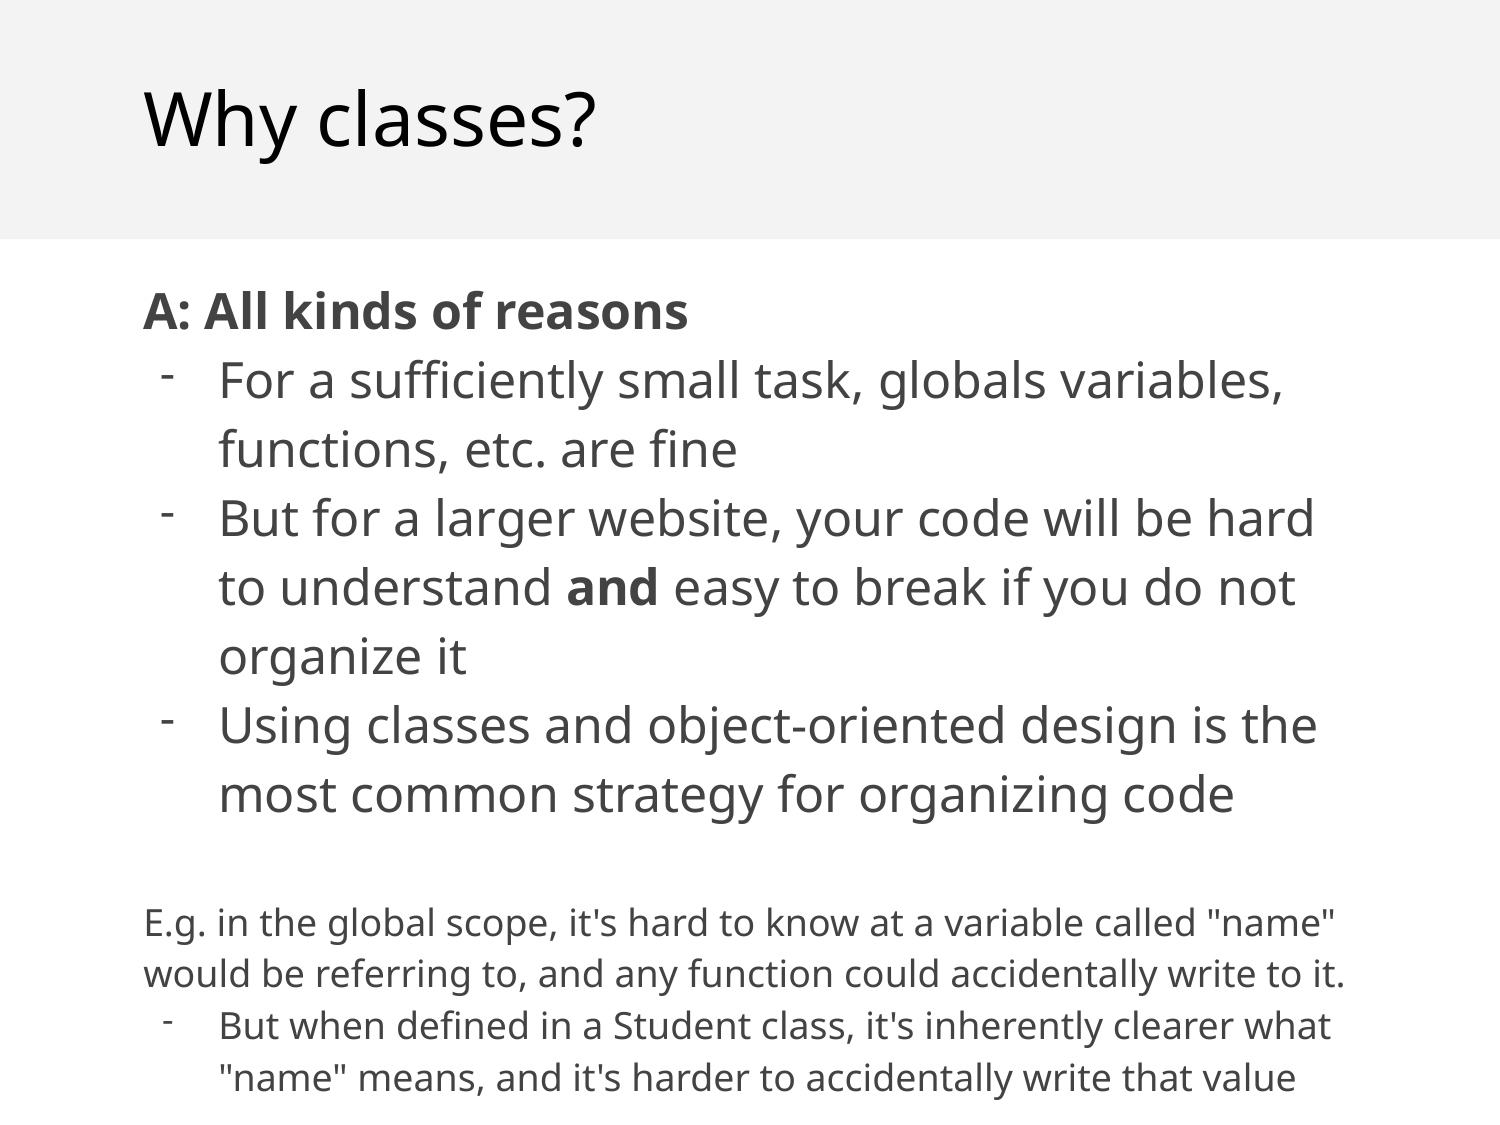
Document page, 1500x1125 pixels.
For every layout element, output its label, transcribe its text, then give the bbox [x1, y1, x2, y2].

list A: All kinds of reasons For a sufficiently small task, globals variables, functions, etc. are fine But for a larger website, your code will be hard to understand and easy to break if you do not organize it Using classes and object-oriented design is the most common strategy for organizing code E.g. in the global scope, it's hard to know at a variable called "name" would be referring to, and any function could accidentally write to it. But when defined in a Student class, it's inherently clearer what "name" means, and it's harder to accidentally write that value [128, 255, 1372, 1125]
title Why classes? [128, 56, 1372, 183]
